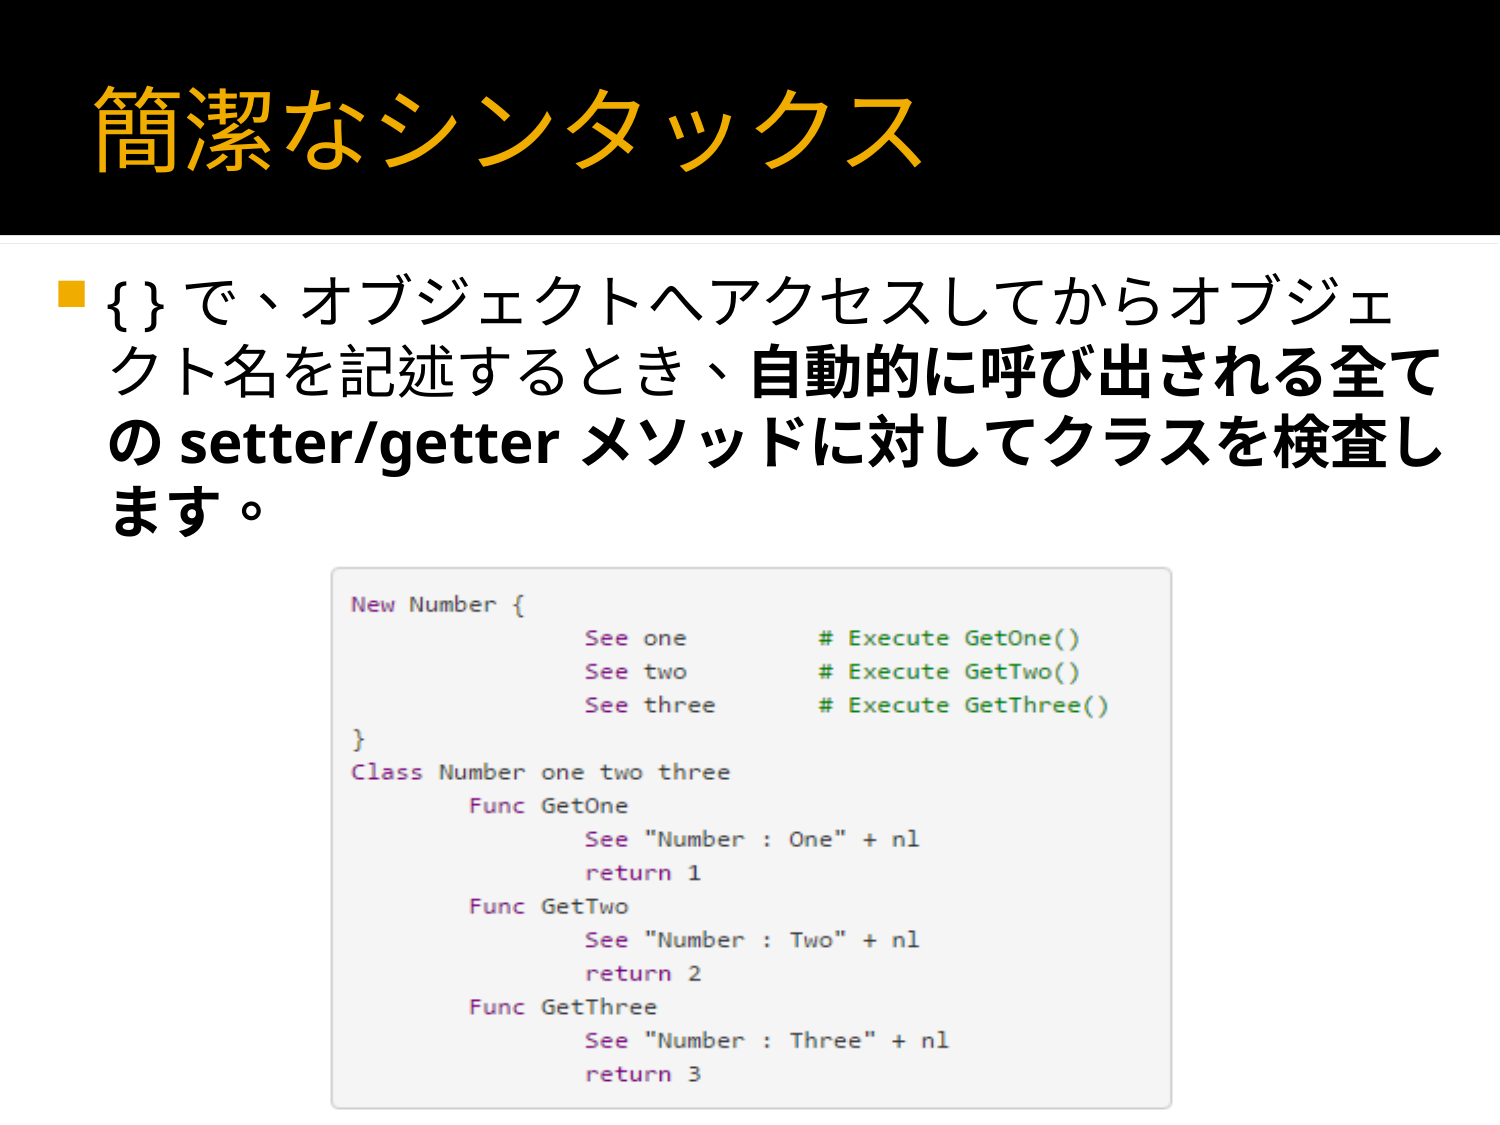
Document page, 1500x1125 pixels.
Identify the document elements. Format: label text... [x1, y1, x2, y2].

picture [321, 560, 1179, 1121]
title 簡潔なシンタックス [75, 25, 1425, 231]
list { } で、オブジェクトへアクセスしてからオブジェクト名を記述するとき、自動的に呼び出される全ての setter/getter メソッドに対してクラスを検査します。 [24, 249, 1463, 1050]
